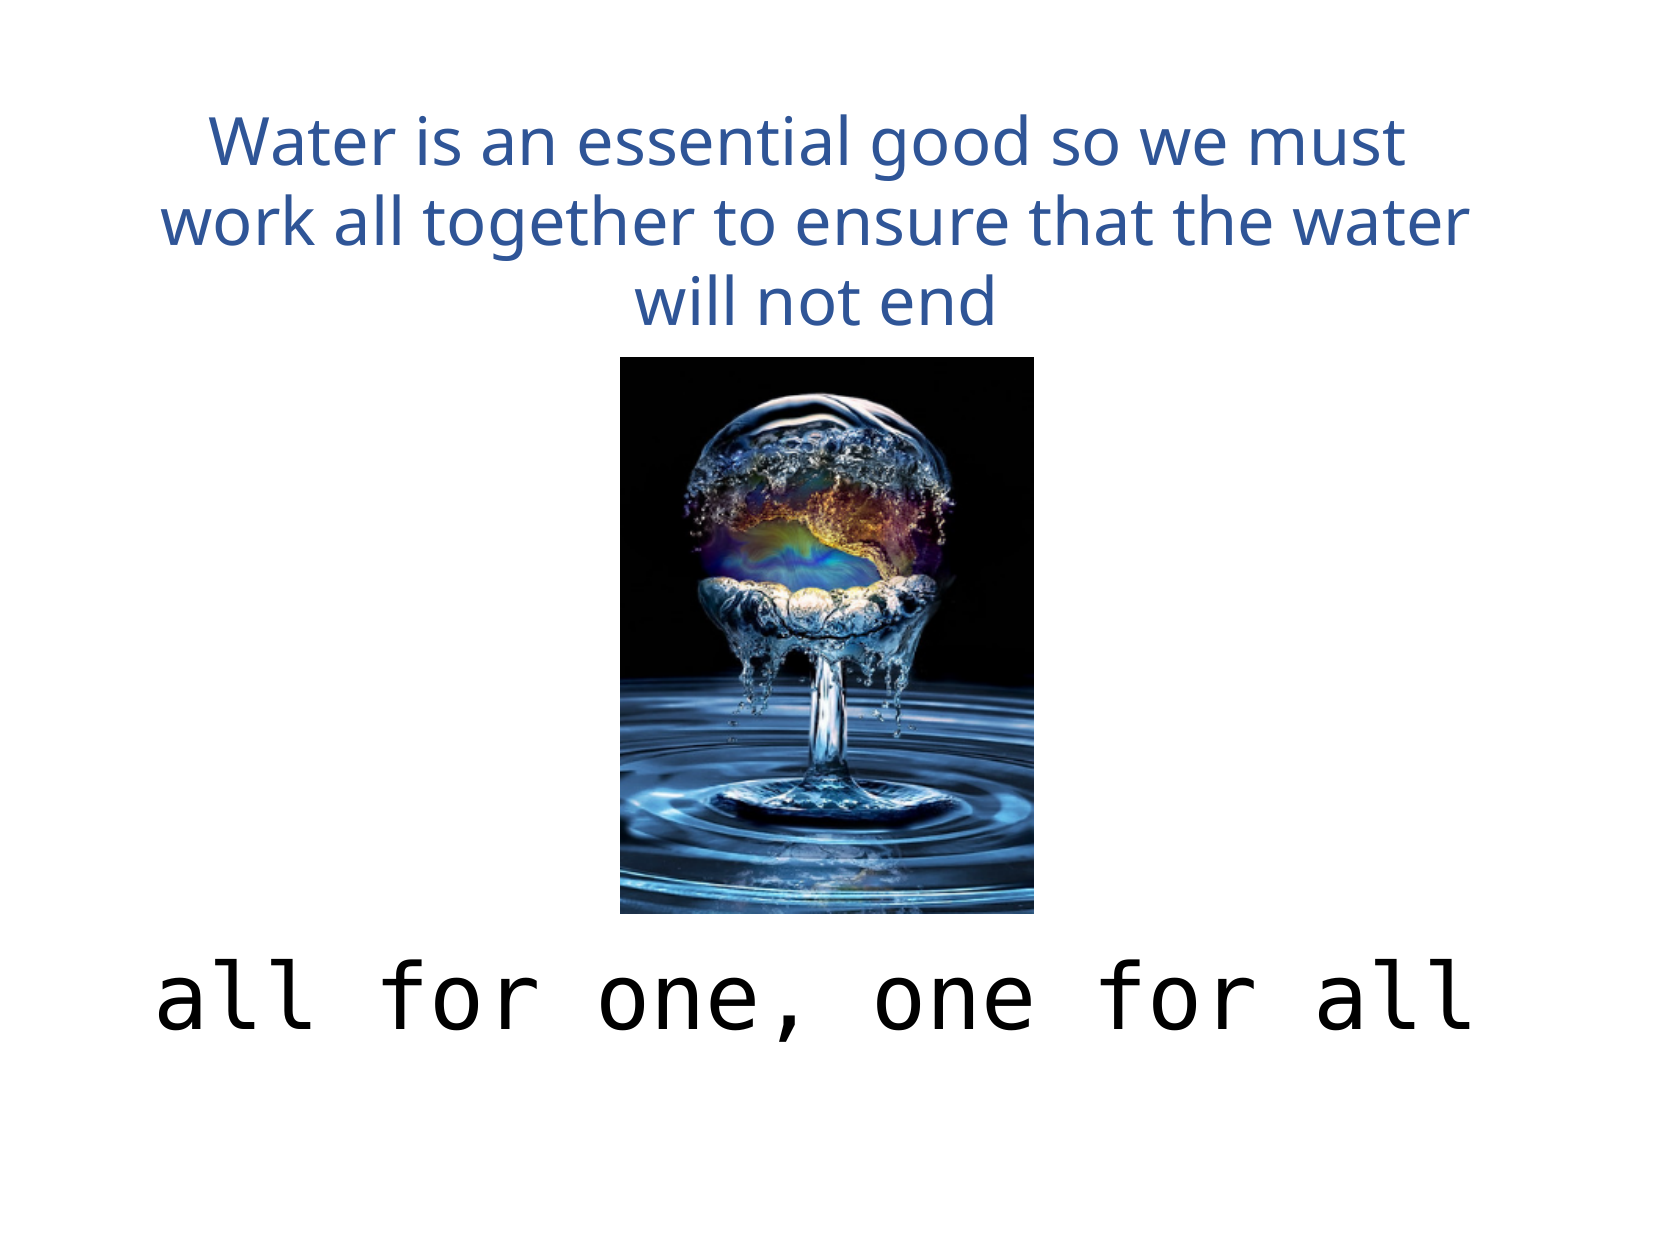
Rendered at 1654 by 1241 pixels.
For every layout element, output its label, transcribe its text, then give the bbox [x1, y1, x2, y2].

text_box Water is an essential good so we must work all together to ensure that the water will not end all for one, one for all [138, 91, 1515, 1241]
picture [620, 357, 1034, 914]
